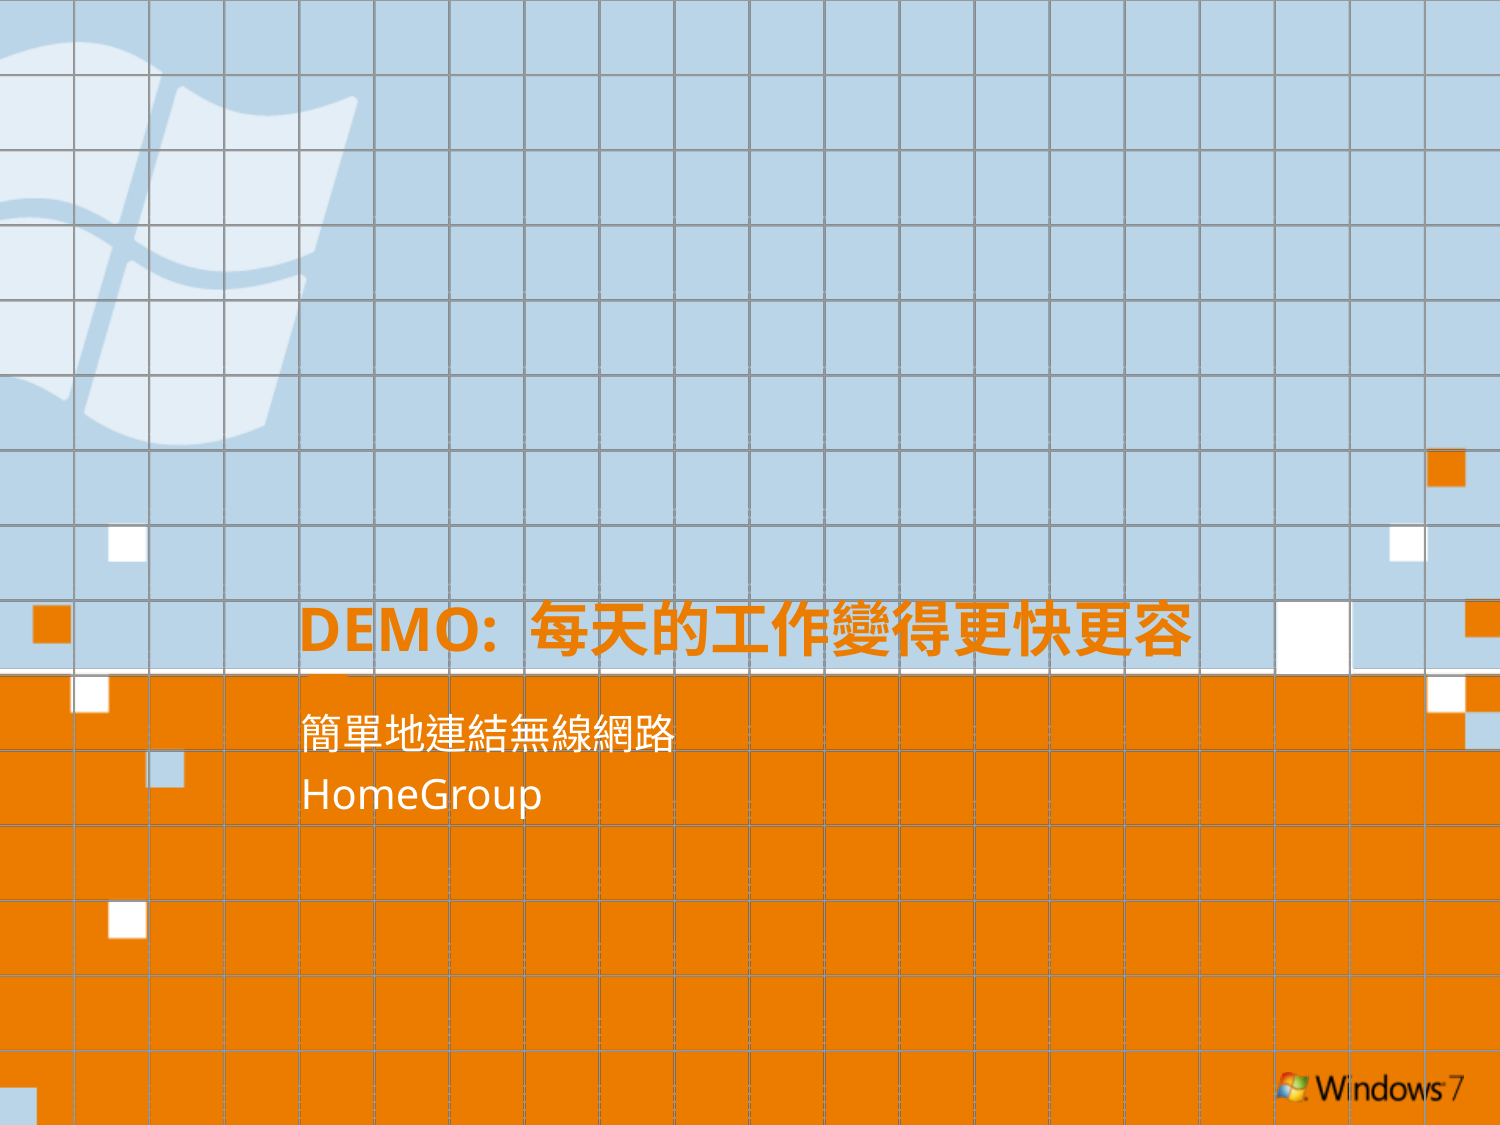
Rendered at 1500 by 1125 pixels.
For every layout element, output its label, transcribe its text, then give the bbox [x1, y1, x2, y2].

title DEMO: 每天的工作變得更快更容易 [282, 583, 1266, 671]
list 簡單地連結無線網路 HomeGroup [285, 699, 1266, 1082]
